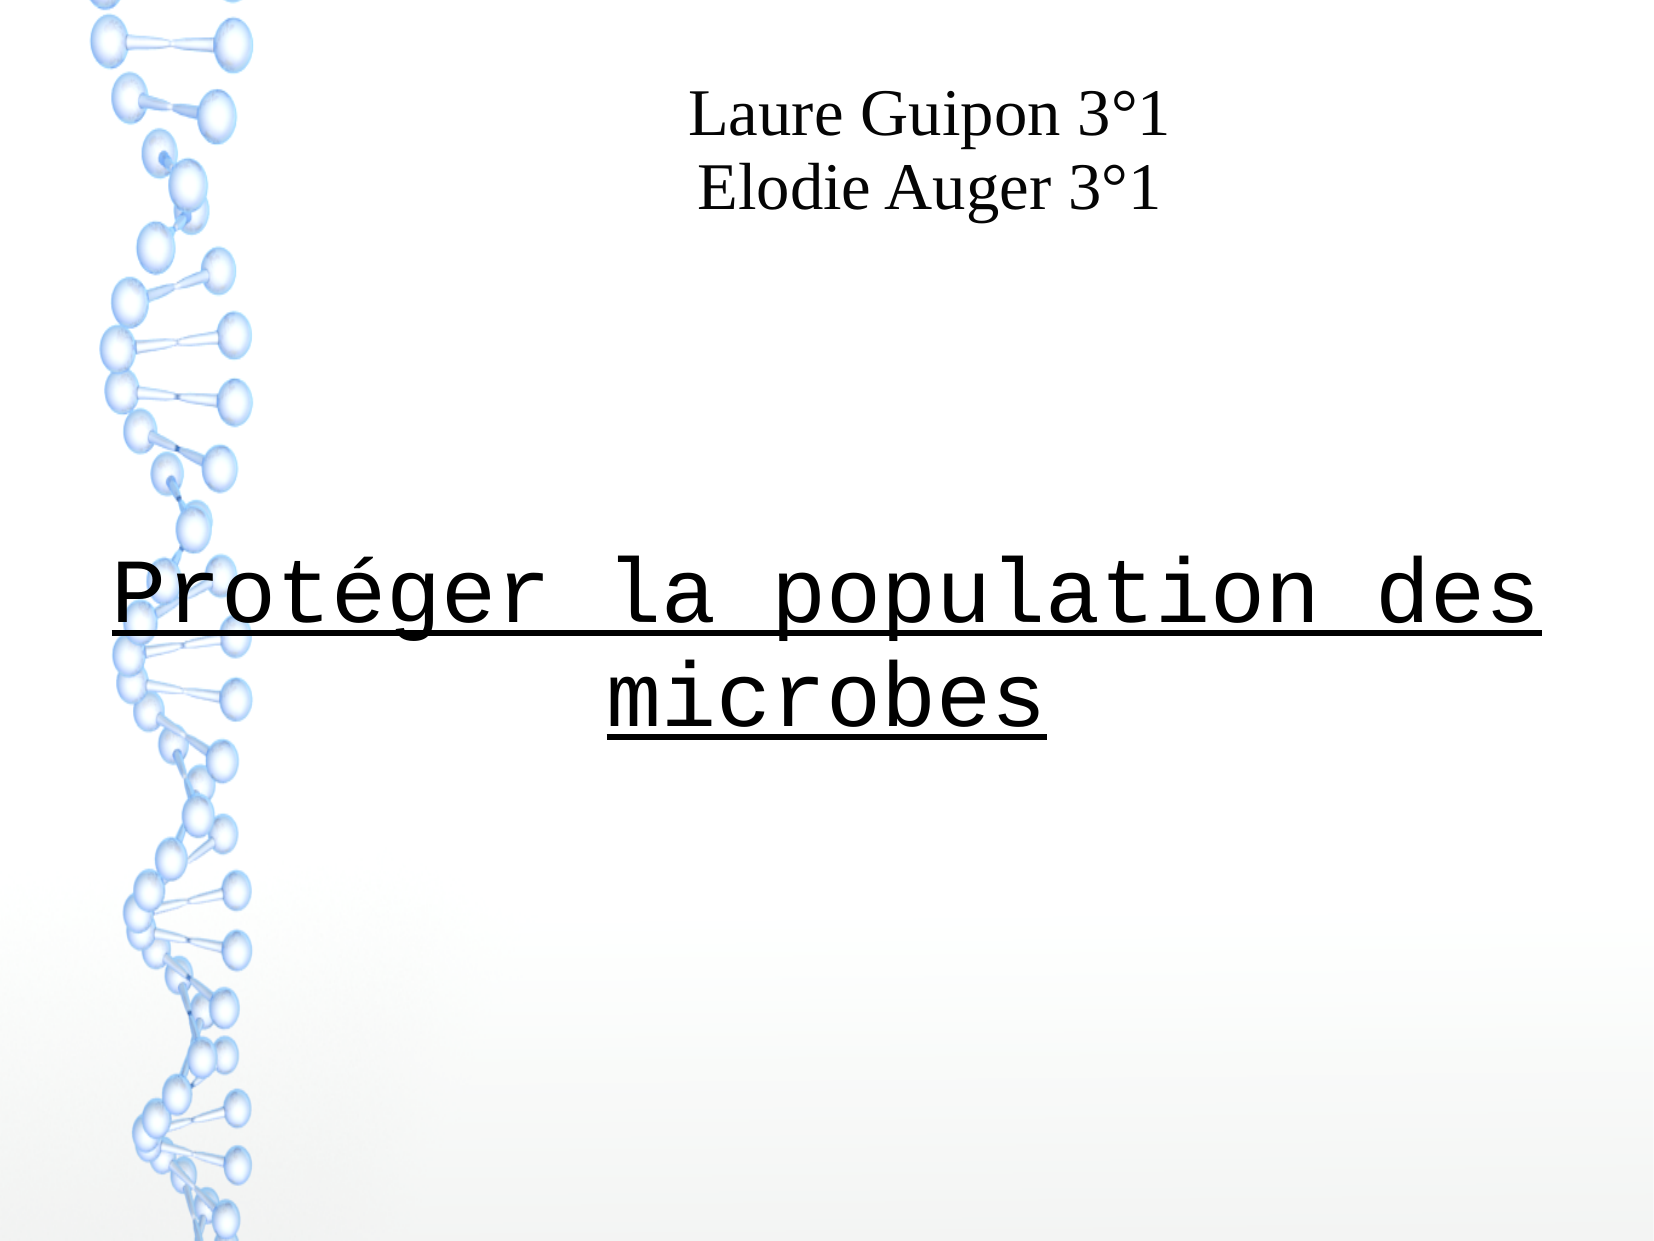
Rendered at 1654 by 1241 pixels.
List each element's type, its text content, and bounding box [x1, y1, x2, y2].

subtitle Protéger la population des microbes [82, 290, 1571, 1010]
picture [0, 0, 1654, 1241]
title Laure Guipon 3°1 Elodie Auger 3°1 [265, 47, 1595, 252]
